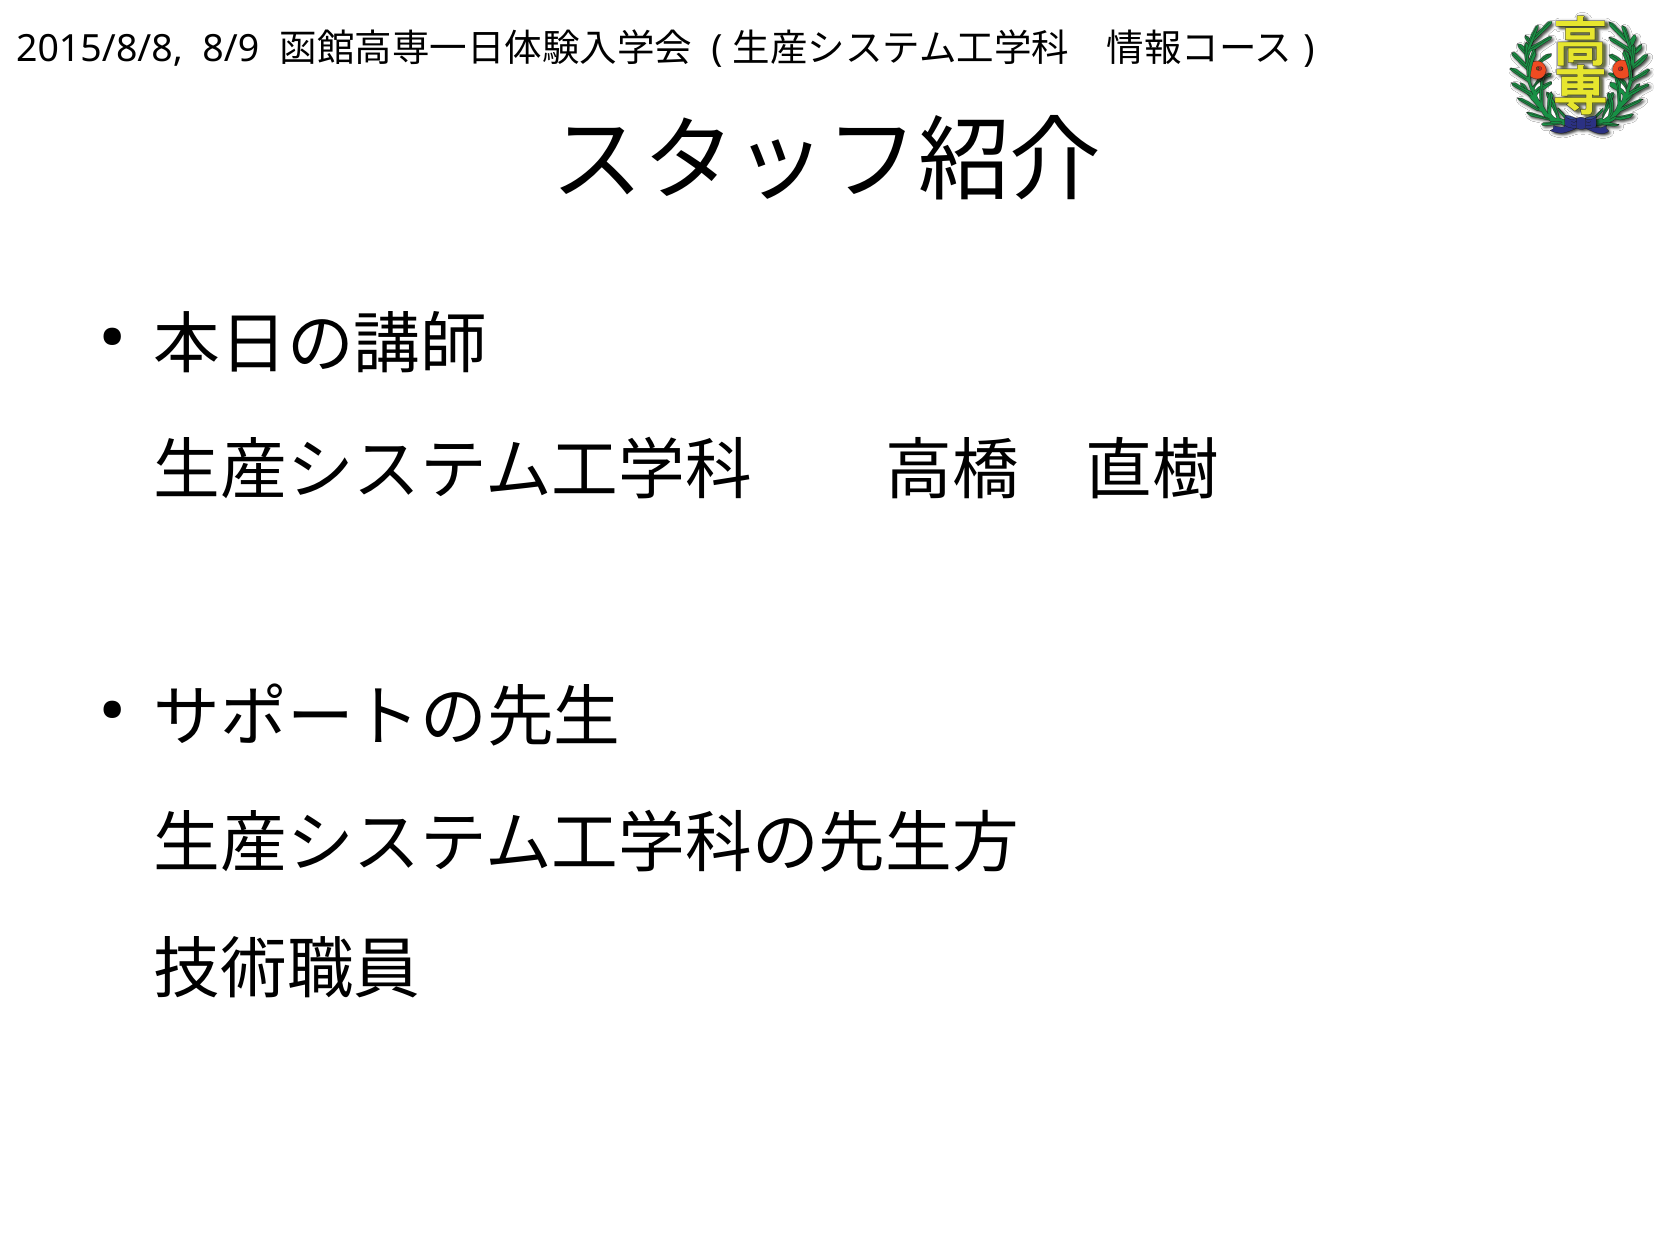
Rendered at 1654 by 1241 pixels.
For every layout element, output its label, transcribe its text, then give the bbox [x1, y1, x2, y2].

title スタッフ紹介 [82, 49, 1571, 257]
picture [1506, 0, 1654, 157]
list 本日の講師 生産システム工学科 高橋 直樹 サポートの先生 生産システム工学科の先生方 技術職員 [82, 290, 1571, 1010]
